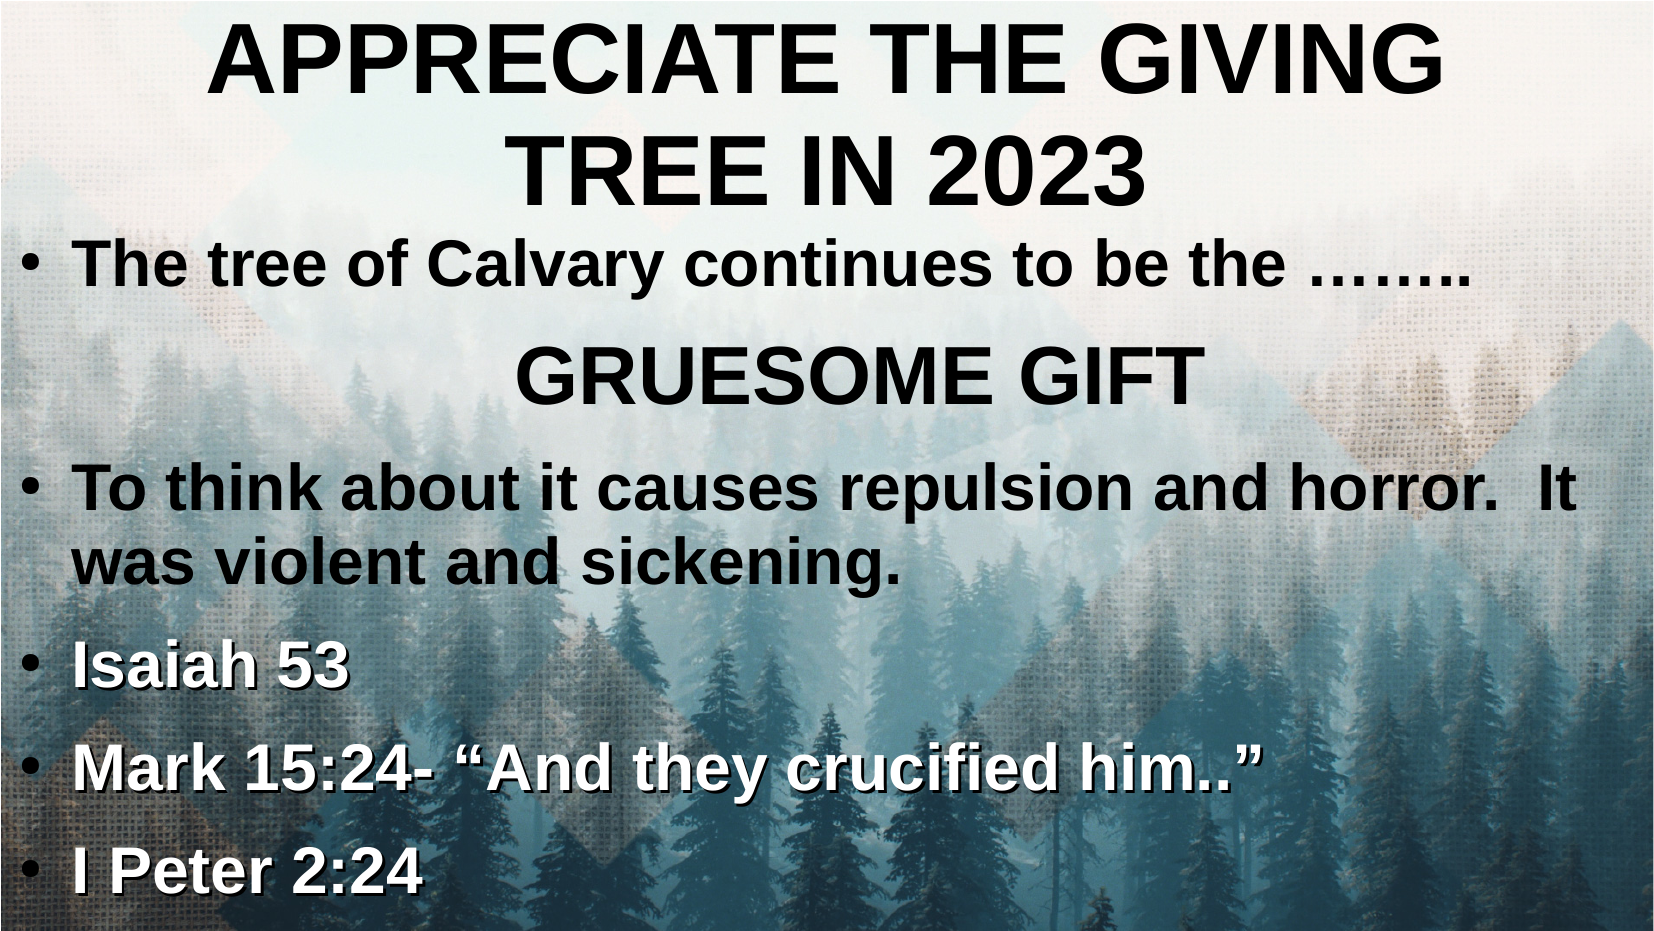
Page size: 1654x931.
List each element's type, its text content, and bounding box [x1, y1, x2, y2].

list The tree of Calvary continues to be the …….. GRUESOME GIFT To think about it causes repulsion and horror. It was violent and sickening. Isaiah 53 Mark 15:24- “And they crucified him..” I Peter 2:24 [1, 226, 1651, 916]
title APPRECIATE THE GIVING TREE IN 2023 [82, 2, 1571, 226]
picture [1, 1, 1654, 931]
